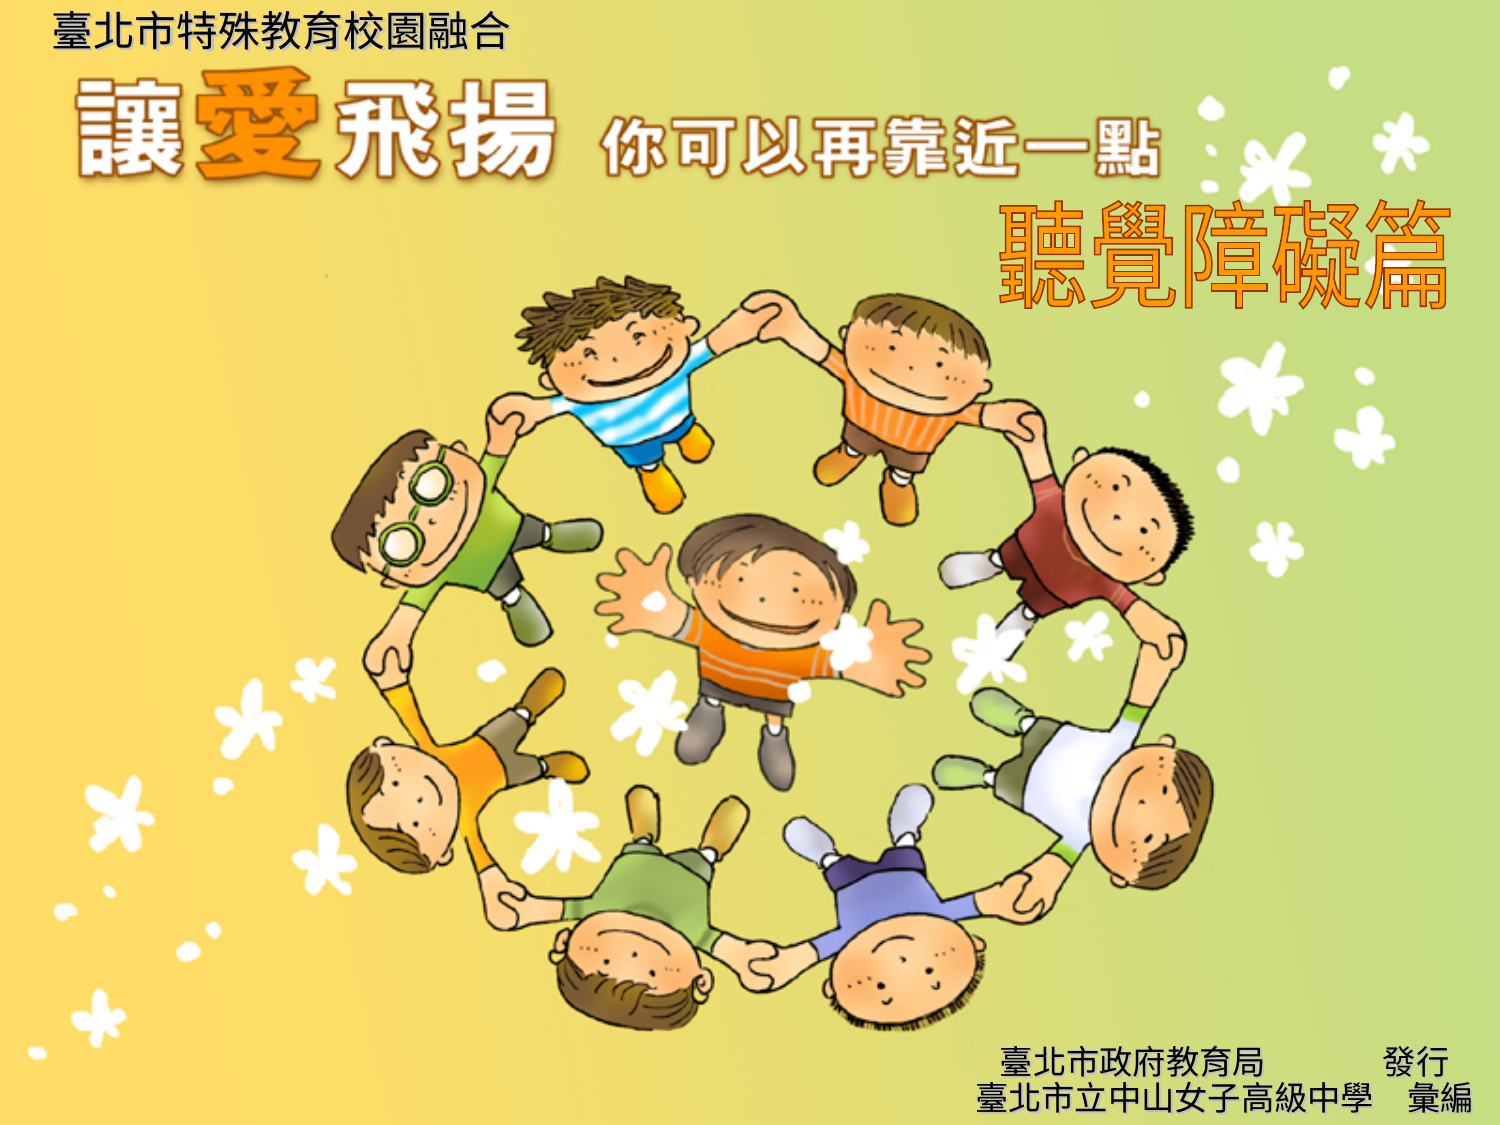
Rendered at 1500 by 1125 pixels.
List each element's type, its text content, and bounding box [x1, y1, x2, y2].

text_box 聽覺障礙篇 [1094, 200, 1173, 255]
text_box 聽覺障礙篇 [1384, 267, 1446, 309]
text_box 聽覺障礙篇 [1304, 200, 1327, 237]
text_box 聽覺障礙篇 [1000, 265, 1024, 303]
text_box 臺北市政府教育局 發行 臺北市立中山女子高級中學 彙編 [949, 1037, 1500, 1125]
title 臺北市特殊教育校園融合 [0, 0, 563, 63]
text_box 聽覺障礙篇 [1185, 205, 1213, 308]
text_box 聽覺障礙篇 [1211, 200, 1267, 236]
text_box 聽覺障礙篇 [1035, 261, 1085, 307]
text_box 聽覺障礙篇 [1091, 249, 1176, 309]
picture [0, 0, 1500, 1125]
text_box 聽覺障礙篇 [1211, 242, 1267, 309]
text_box 聽覺障礙篇 [1365, 200, 1450, 309]
text_box 聽覺障礙篇 [999, 201, 1083, 309]
text_box 聽覺障礙篇 [1273, 207, 1360, 309]
text_box 聽覺障礙篇 [1366, 199, 1409, 232]
text_box 聽覺障礙篇 [1327, 204, 1359, 239]
